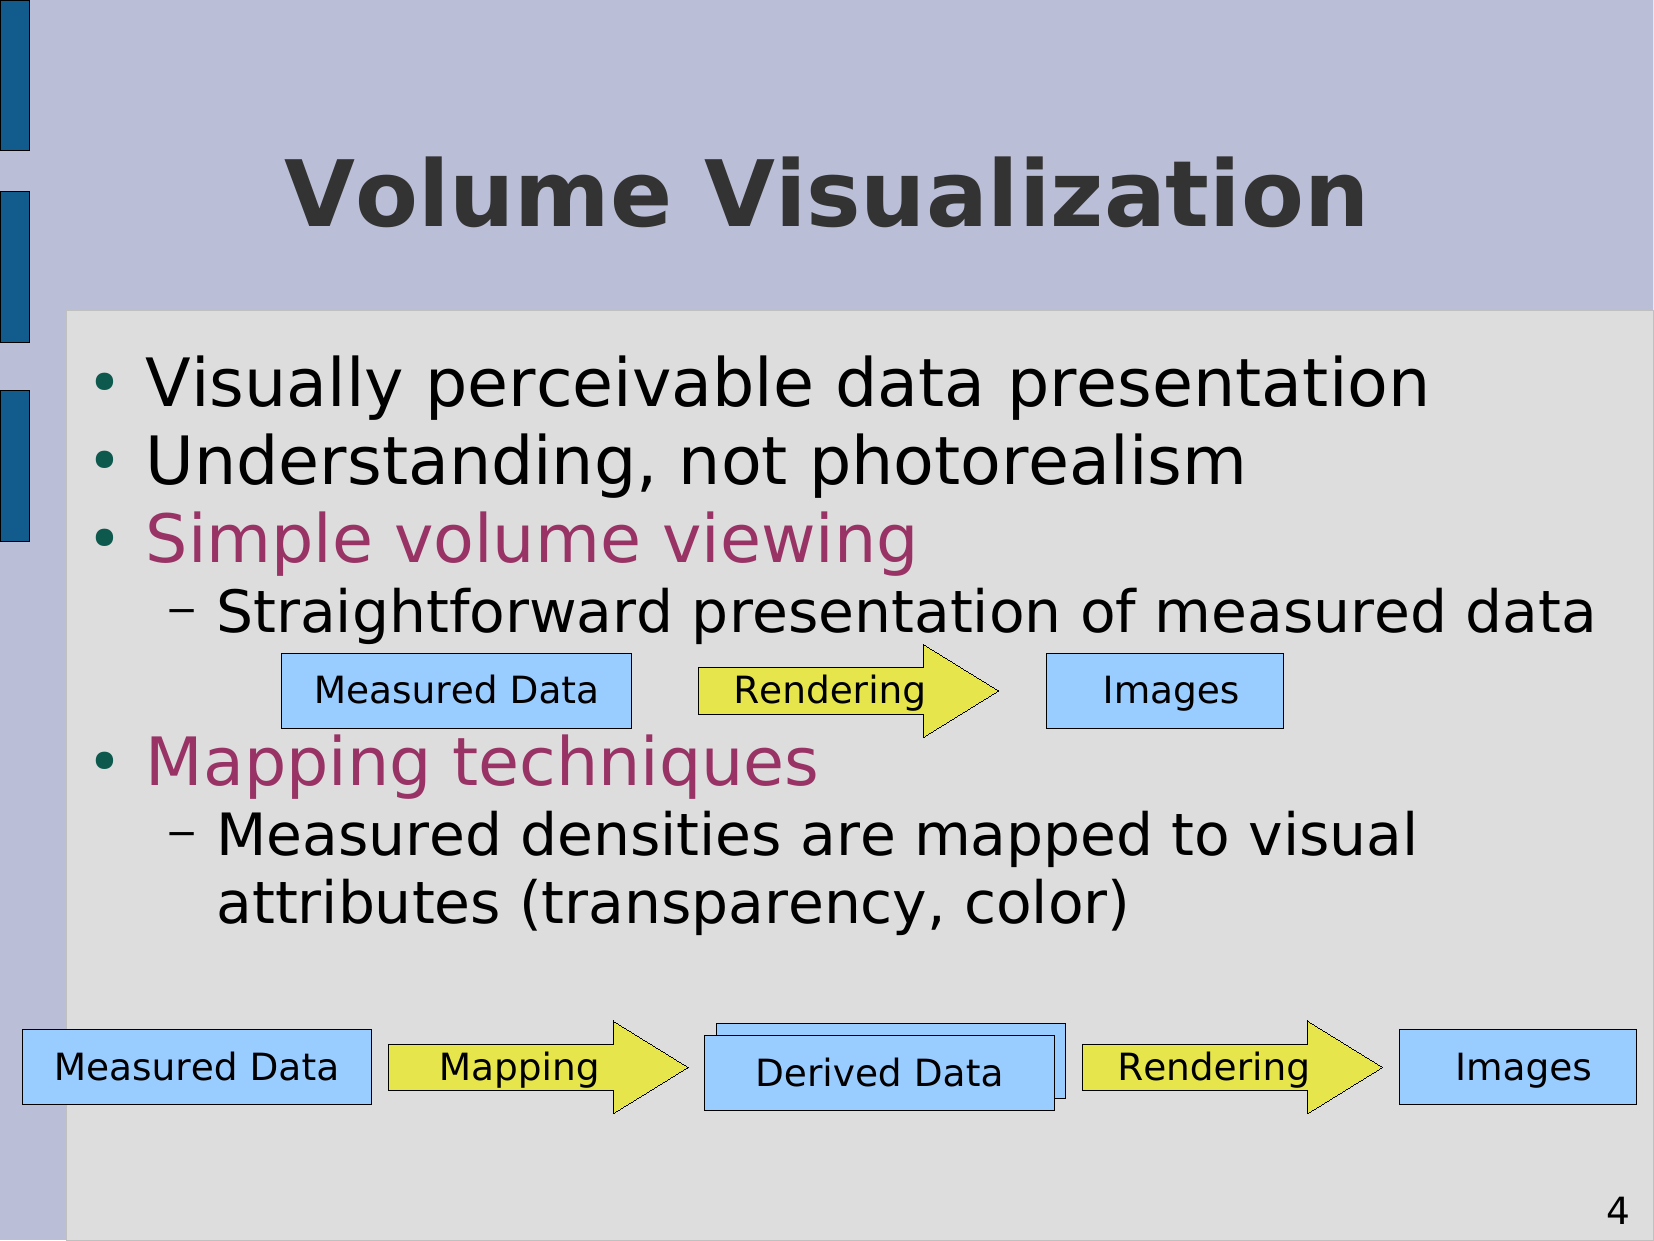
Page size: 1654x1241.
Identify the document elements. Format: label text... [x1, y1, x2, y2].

text_box Measured Data [281, 653, 632, 729]
text_box Mapping [388, 1020, 689, 1114]
text_box Measured Data [22, 1029, 372, 1105]
text_box Rendering [698, 644, 999, 738]
text_box Images [1046, 653, 1284, 729]
text_box Measured Data [716, 1023, 1066, 1099]
text_box Derived Data [704, 1035, 1055, 1111]
text_box Rendering [1082, 1020, 1383, 1114]
list Visually perceivable data presentation Understanding, not photorealism Simple volume viewing Straightforward presentation of measured data Mapping techniques Measured densities are mapped to visual attributes (transparency, color) [75, 344, 1613, 1127]
title Volume Visualization [121, 91, 1534, 299]
text_box Images [1399, 1029, 1637, 1105]
